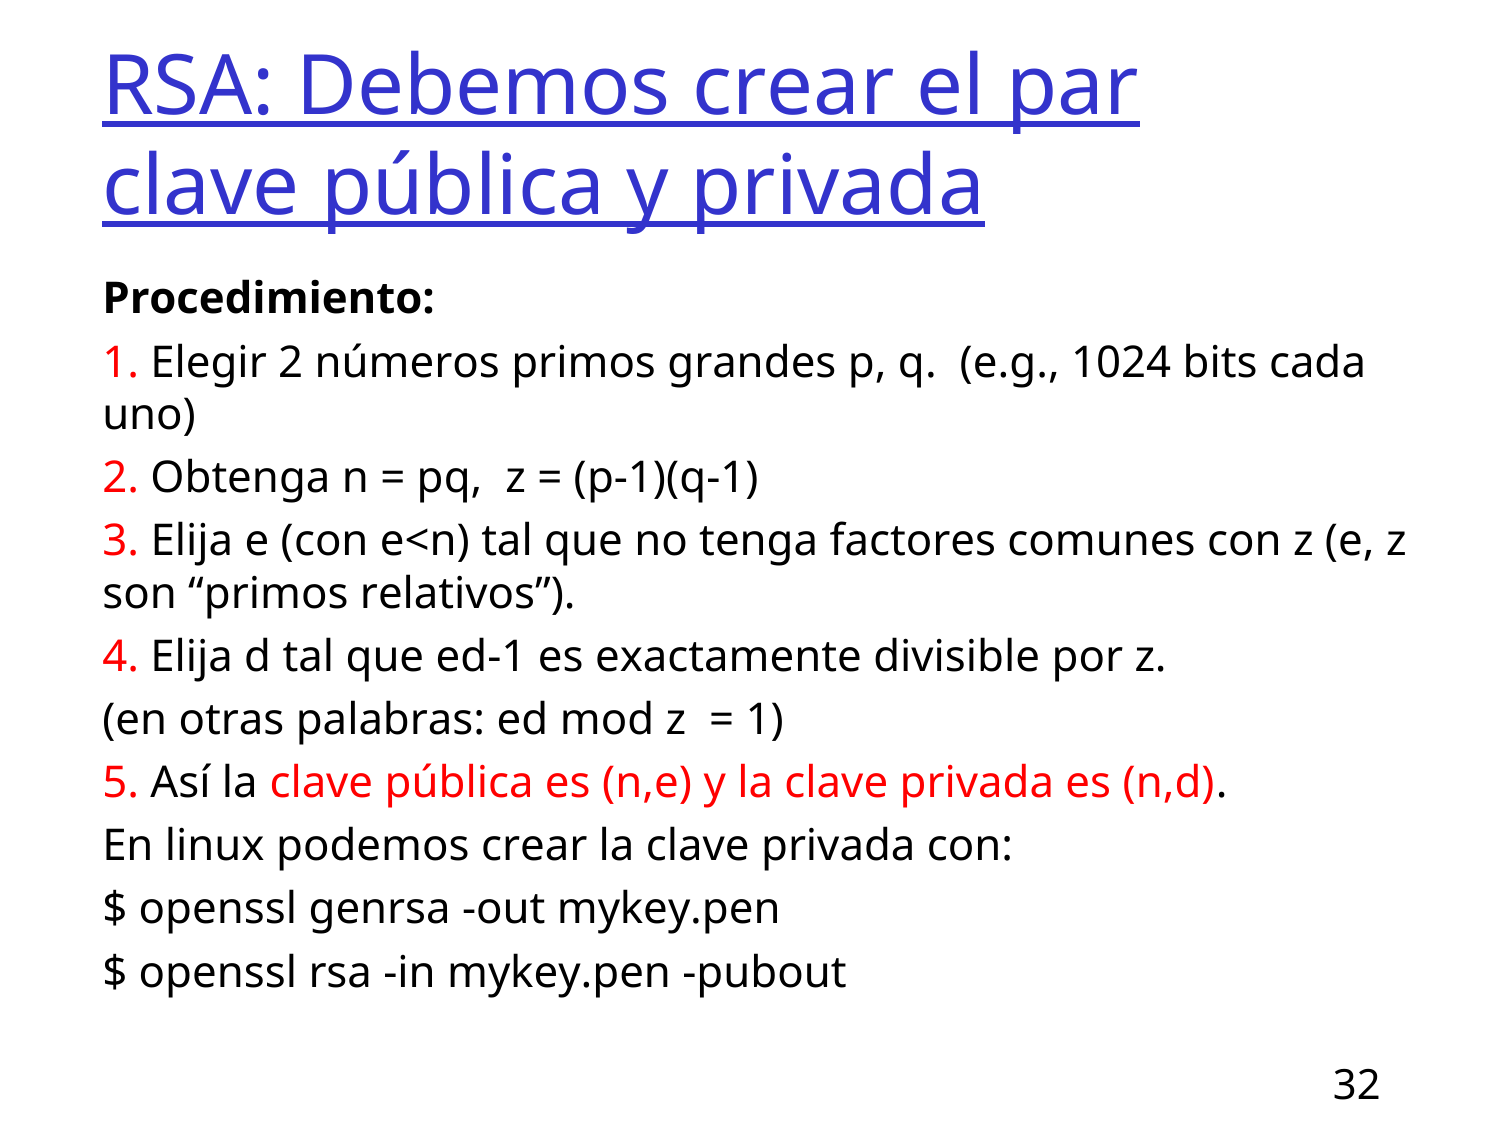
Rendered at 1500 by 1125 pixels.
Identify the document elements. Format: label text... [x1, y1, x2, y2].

list Procedimiento: 1. Elegir 2 números primos grandes p, q. (e.g., 1024 bits cada uno) 2. Obtenga n = pq, z = (p-1)(q-1) 3. Elija e (con e<n) tal que no tenga factores comunes con z (e, z son “primos relativos”). 4. Elija d tal que ed-1 es exactamente divisible por z. (en otras palabras: ed mod z = 1) 5. Así la clave pública es (n,e) y la clave privada es (n,d). En linux podemos crear la clave privada con: $ openssl genrsa -out mykey.pen $ openssl rsa -in mykey.pen -pubout [87, 262, 1453, 1006]
title RSA: Debemos crear el par clave pública y privada [87, 23, 1363, 239]
